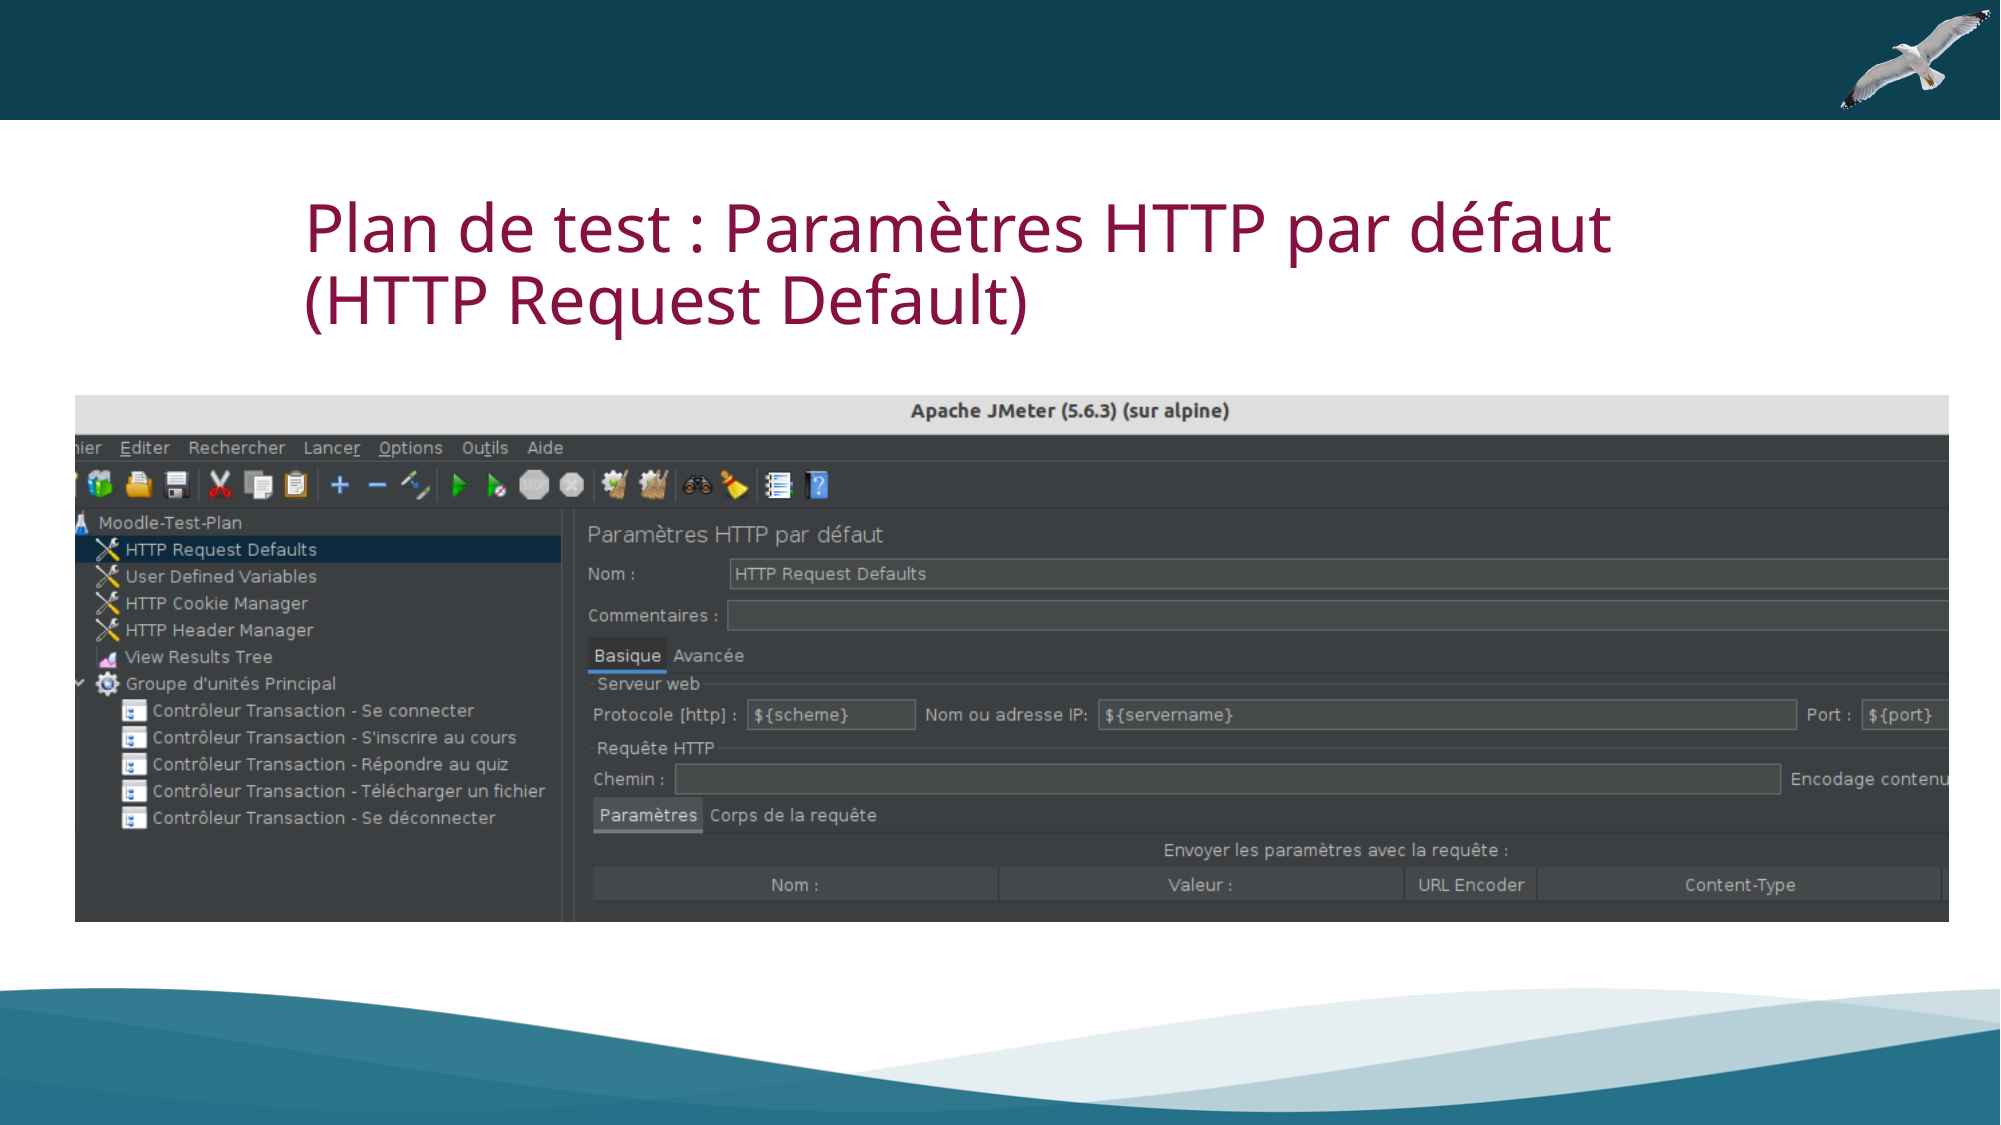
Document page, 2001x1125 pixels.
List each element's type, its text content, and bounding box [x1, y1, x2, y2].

picture [75, 395, 1949, 922]
picture [0, 974, 2000, 1125]
list Plan de test : Paramètres HTTP par défaut (HTTP Request Default) [218, 187, 1689, 319]
picture [1820, 0, 2000, 120]
